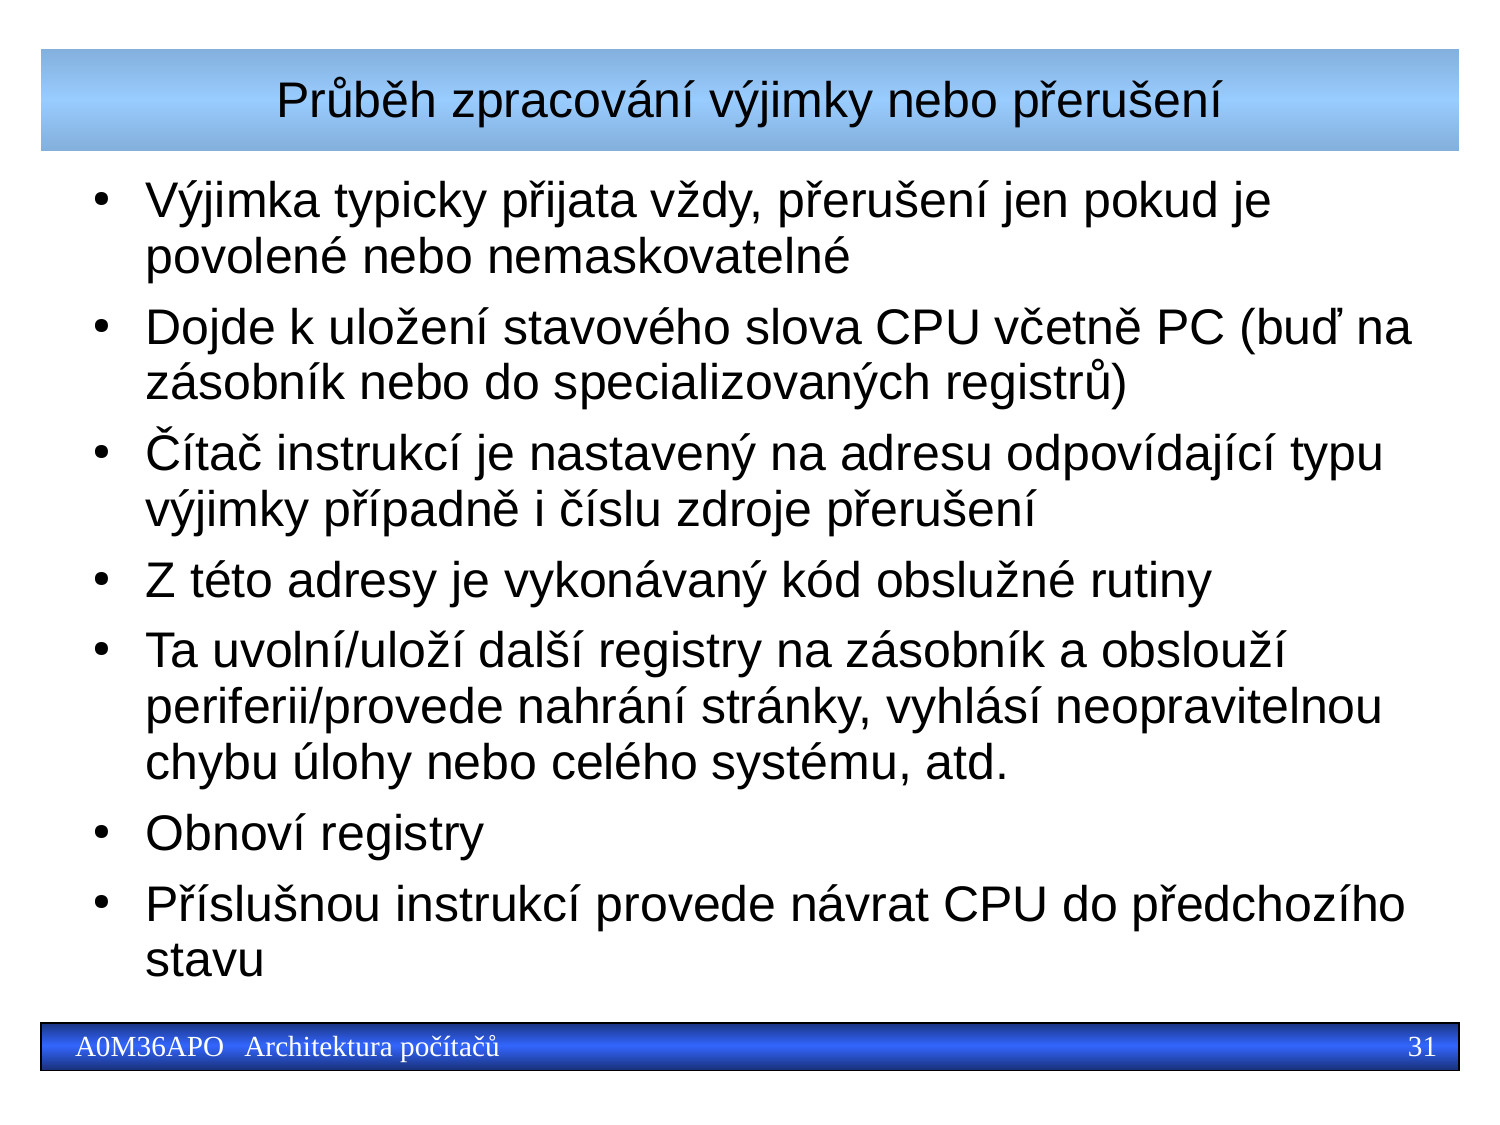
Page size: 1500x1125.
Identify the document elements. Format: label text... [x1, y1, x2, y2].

list Výjimka typicky přijata vždy, přerušení jen pokud je povolené nebo nemaskovatelné Dojde k uložení stavového slova CPU včetně PC (buď na zásobník nebo do specializovaných registrů) Čítač instrukcí je nastavený na adresu odpovídající typu výjimky případně i číslu zdroje přerušení Z této adresy je vykonávaný kód obslužné rutiny Ta uvolní/uloží další registry na zásobník a obslouží periferii/provede nahrání stránky, vyhlásí neopravitelnou chybu úlohy nebo celého systému, atd. Obnoví registry Příslušnou instrukcí provede návrat CPU do předchozího stavu [75, 172, 1426, 1013]
title Průběh zpracování výjimky nebo přerušení [41, 49, 1459, 151]
